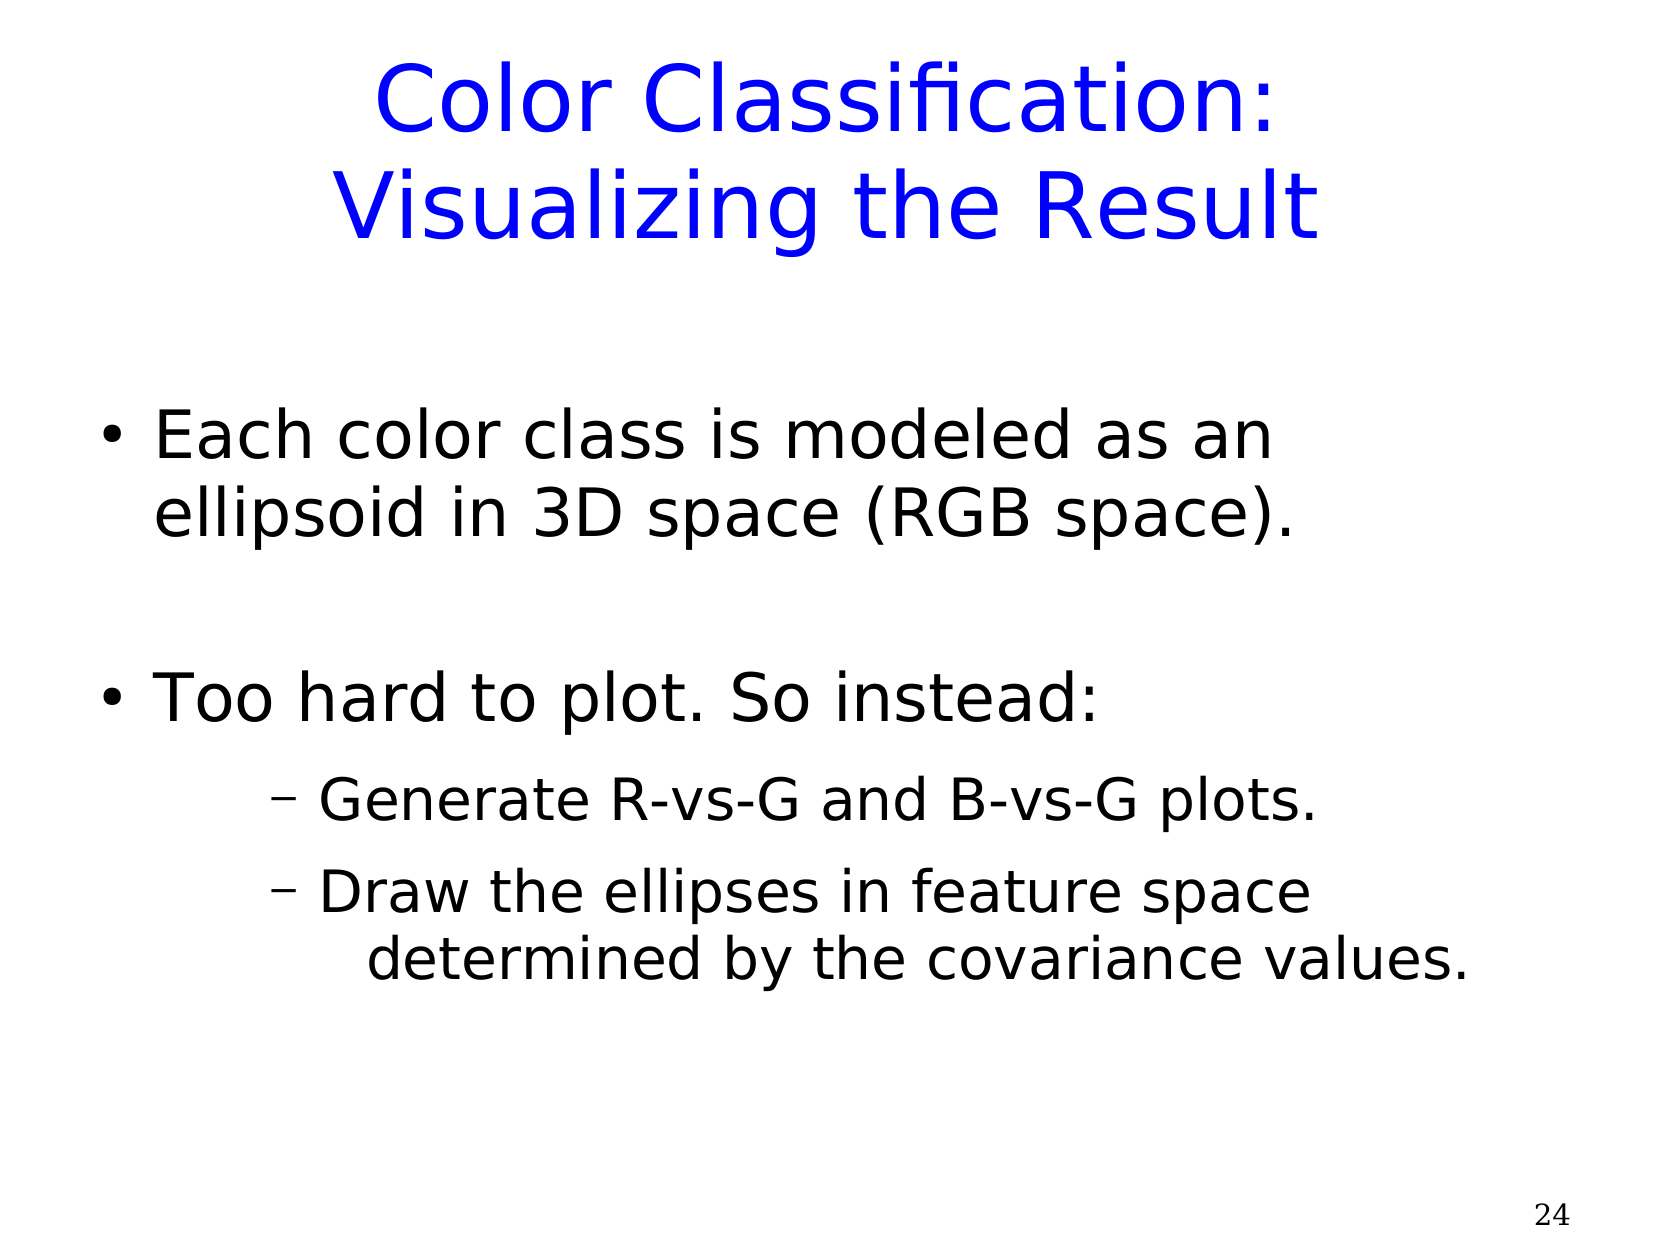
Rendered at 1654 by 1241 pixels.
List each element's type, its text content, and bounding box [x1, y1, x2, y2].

list Each color class is modeled as an ellipsoid in 3D space (RGB space). Too hard to plot. So instead: Generate R-vs-G and B-vs-G plots. Draw the ellipses in feature space determined by the covariance values. [82, 396, 1571, 1215]
title Color Classification: Visualizing the Result [82, 45, 1571, 261]
